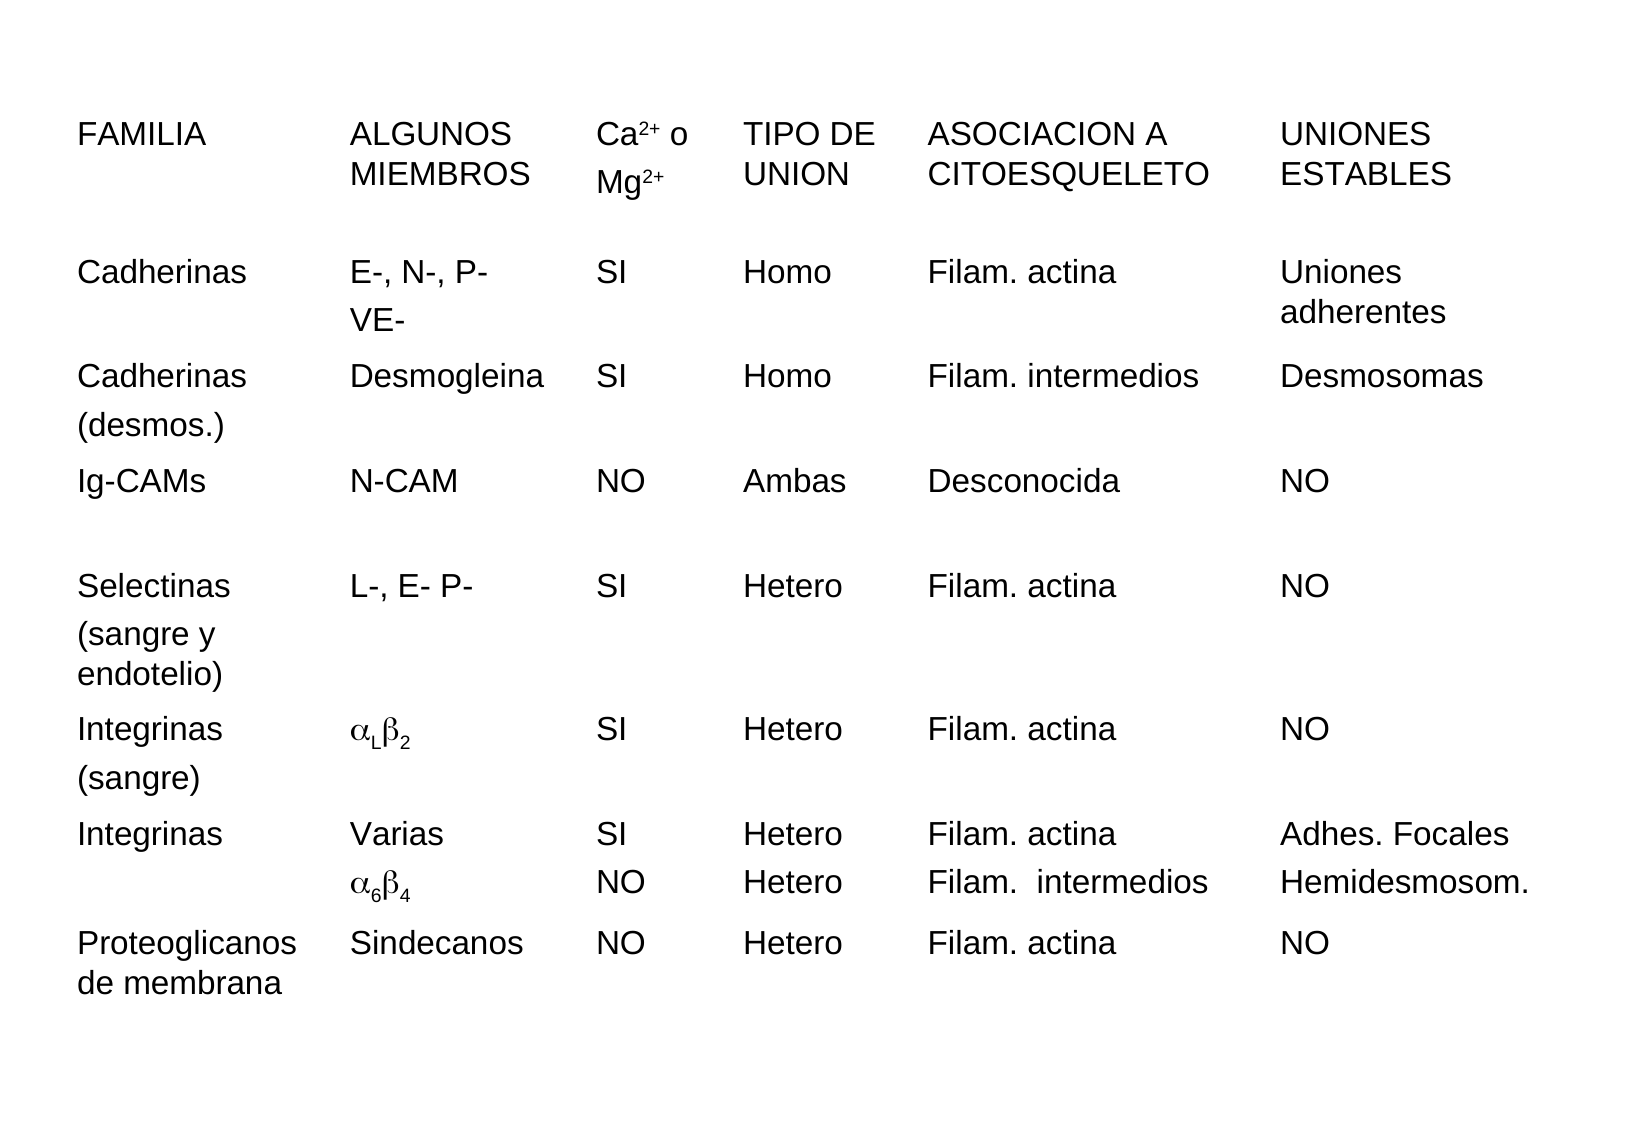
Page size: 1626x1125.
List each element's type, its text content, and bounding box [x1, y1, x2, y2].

table_cell Homo [728, 242, 913, 347]
table_cell Ig-CAMs [62, 452, 335, 556]
table_cell Filam. actina [913, 914, 1265, 1018]
table_cell NO [581, 452, 728, 556]
table_header ALGUNOS MIEMBROS [335, 104, 581, 242]
table_cell Filam. actina Filam. intermedios [913, 805, 1265, 914]
table_header FAMILIA [62, 104, 335, 242]
table_cell Sindecanos [335, 914, 581, 1018]
table_cell SI [581, 242, 728, 347]
table_cell SI [581, 347, 728, 452]
table_cell Hetero Hetero [728, 805, 913, 914]
table_cell Cadherinas [62, 242, 335, 347]
table_cell NO [1265, 556, 1590, 700]
table_cell Filam. intermedios [913, 347, 1265, 452]
table_cell Desconocida [913, 452, 1265, 556]
table_cell Desmogleina [335, 347, 581, 452]
table_cell Filam. actina [913, 556, 1265, 700]
table_cell SI [581, 700, 728, 805]
table_cell NO [1265, 452, 1590, 556]
table_cell Cadherinas (desmos.) [62, 347, 335, 452]
table_cell L-, E- P- [335, 556, 581, 700]
table_cell Ambas [728, 452, 913, 556]
table_header ASOCIACION A CITOESQUELETO [913, 104, 1265, 242]
table_cell Integrinas (sangre) [62, 700, 335, 805]
table_cell NO [581, 914, 728, 1018]
table_cell SI [581, 556, 728, 700]
table_cell Desmosomas [1265, 347, 1590, 452]
table_header TIPO DE UNION [728, 104, 913, 242]
table_cell Homo [728, 347, 913, 452]
table_cell E-, N-, P- VE- [335, 242, 581, 347]
table_cell Hetero [728, 914, 913, 1018]
table_cell Filam. actina [913, 242, 1265, 347]
table_cell N-CAM [335, 452, 581, 556]
table_cell Filam. actina [913, 700, 1265, 805]
table_cell Integrinas [62, 805, 335, 914]
table_cell Adhes. Focales Hemidesmosom. [1265, 805, 1590, 914]
table_header Ca2+ o Mg2+ [581, 104, 728, 242]
table_cell SI NO [581, 805, 728, 914]
table_cell NO [1265, 914, 1590, 1018]
table_cell Hetero [728, 700, 913, 805]
table_cell Varias 64 [335, 805, 581, 914]
table_cell Uniones adherentes [1265, 242, 1590, 347]
table_cell L2 [335, 700, 581, 805]
table_cell Hetero [728, 556, 913, 700]
table_cell NO [1265, 700, 1590, 805]
table_cell Selectinas (sangre y endotelio) [62, 556, 335, 700]
table_cell Proteoglicanos de membrana [62, 914, 335, 1018]
table_header UNIONES ESTABLES [1265, 104, 1590, 242]
